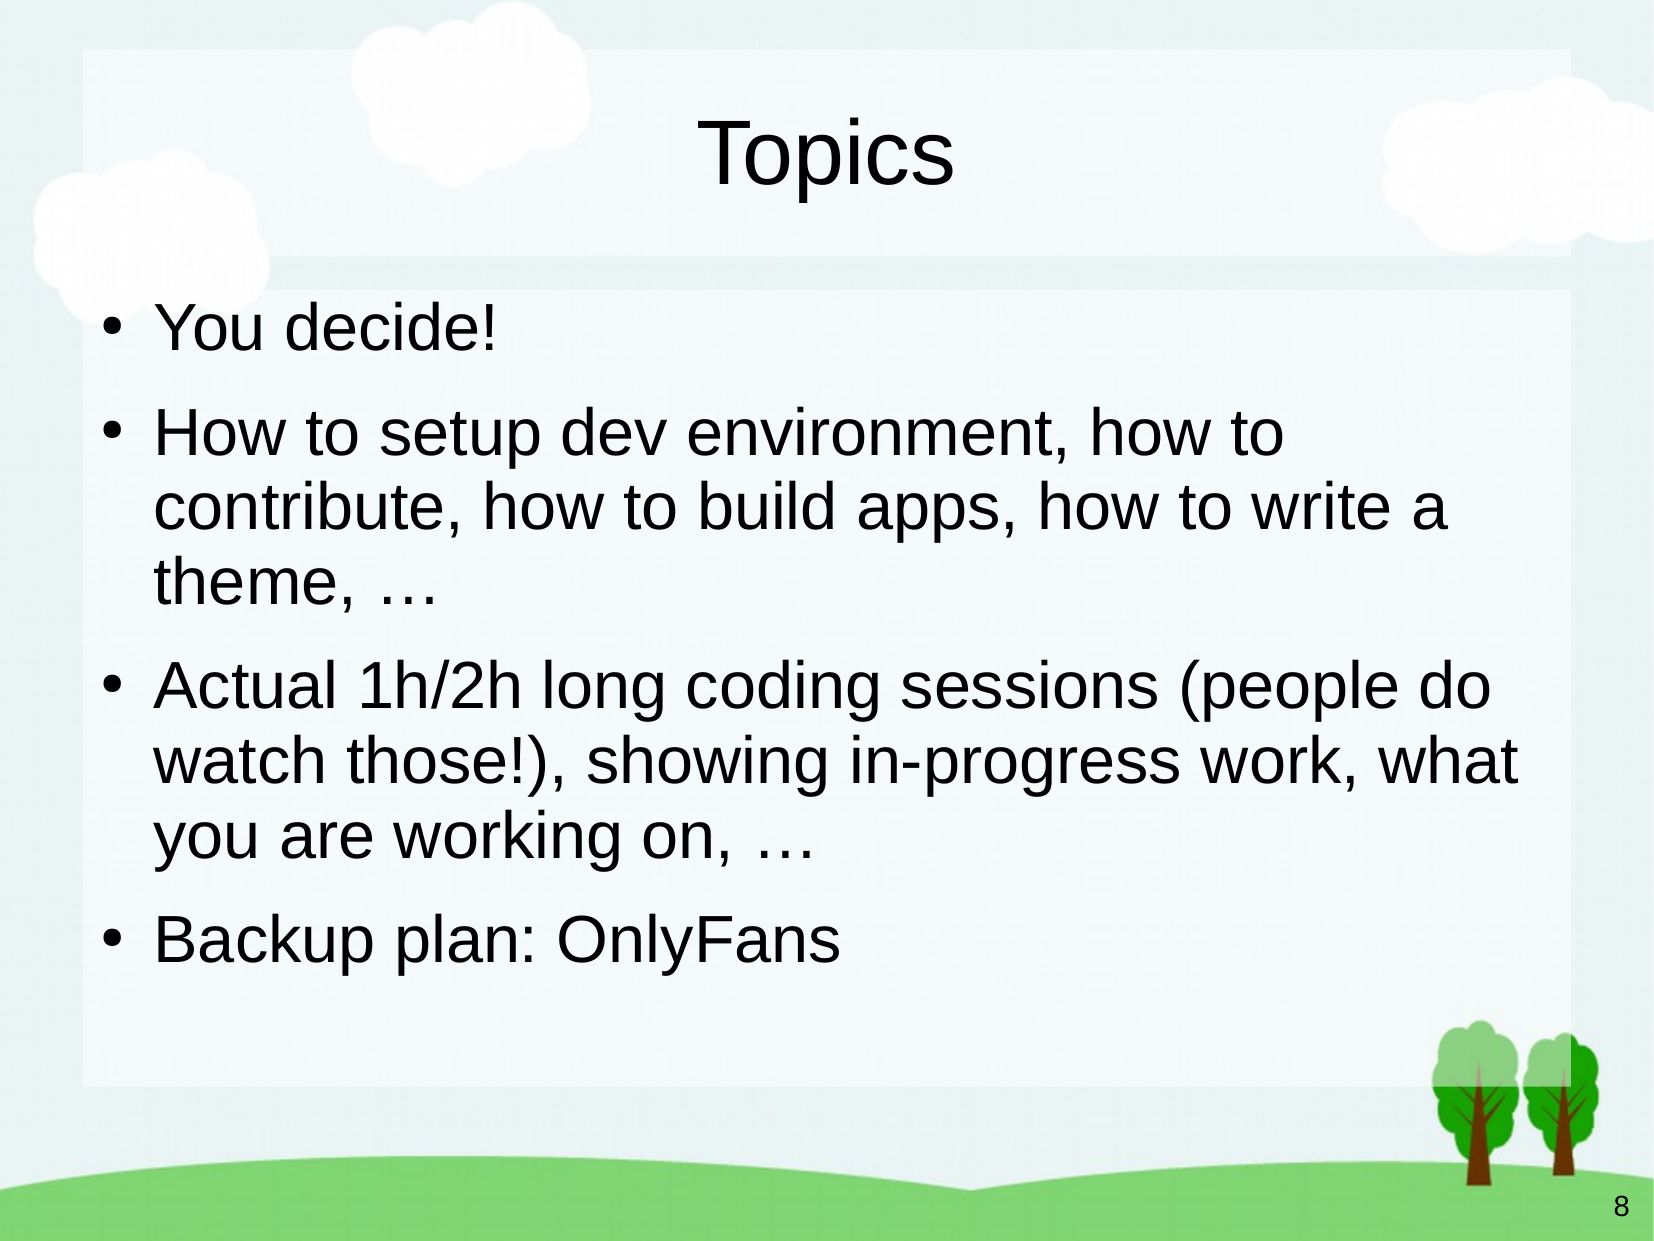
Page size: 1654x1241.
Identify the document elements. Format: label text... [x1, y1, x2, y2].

list You decide! How to setup dev environment, how to contribute, how to build apps, how to write a theme, … Actual 1h/2h long coding sessions (people do watch those!), showing in-progress work, what you are working on, … Backup plan: OnlyFans [82, 290, 1571, 1087]
title Topics [82, 49, 1571, 257]
picture [0, 0, 1654, 1241]
